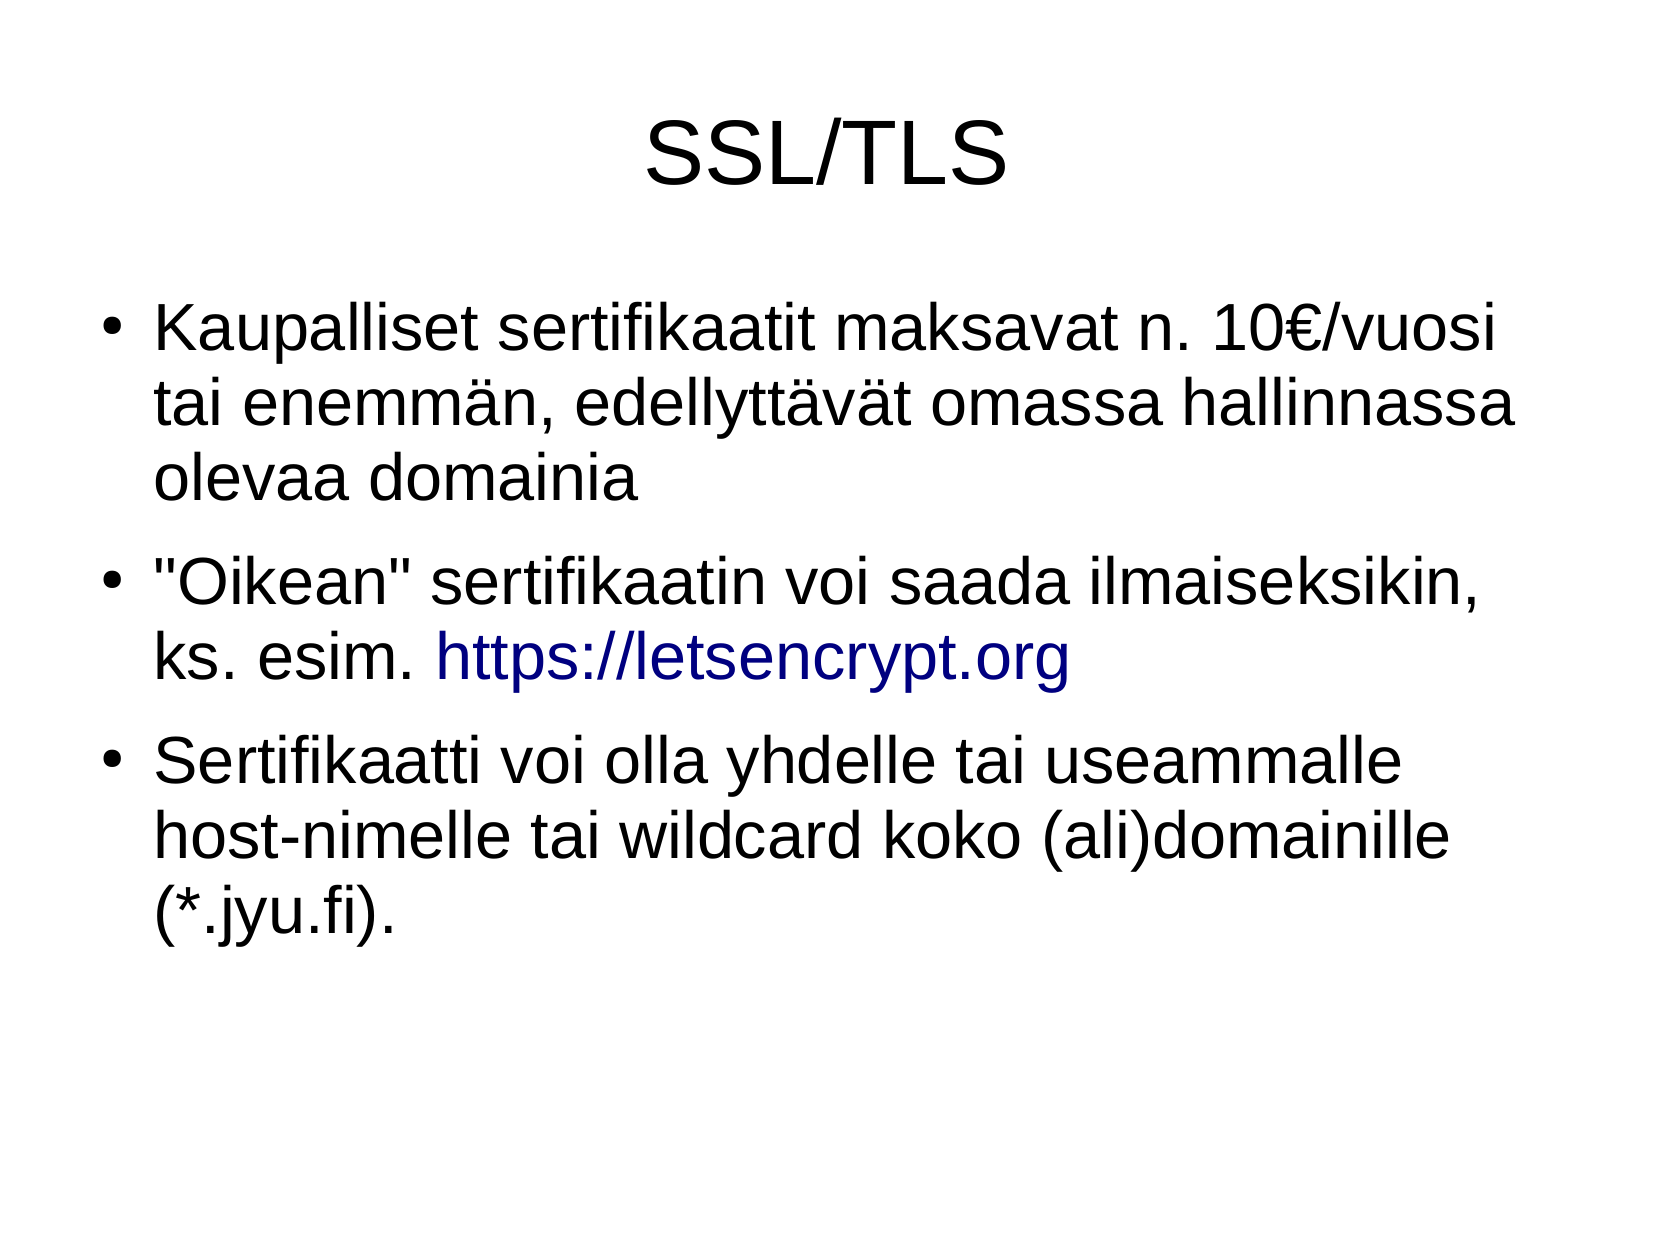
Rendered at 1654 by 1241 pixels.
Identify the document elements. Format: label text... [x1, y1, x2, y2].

title SSL/TLS [82, 49, 1571, 257]
list Kaupalliset sertifikaatit maksavat n. 10€/vuosi tai enemmän, edellyttävät omassa hallinnassa olevaa domainia "Oikean" sertifikaatin voi saada ilmaiseksikin, ks. esim. https://letsencrypt.org Sertifikaatti voi olla yhdelle tai useammalle host-nimelle tai wildcard koko (ali)domainille (*.jyu.fi). [82, 290, 1571, 1010]
